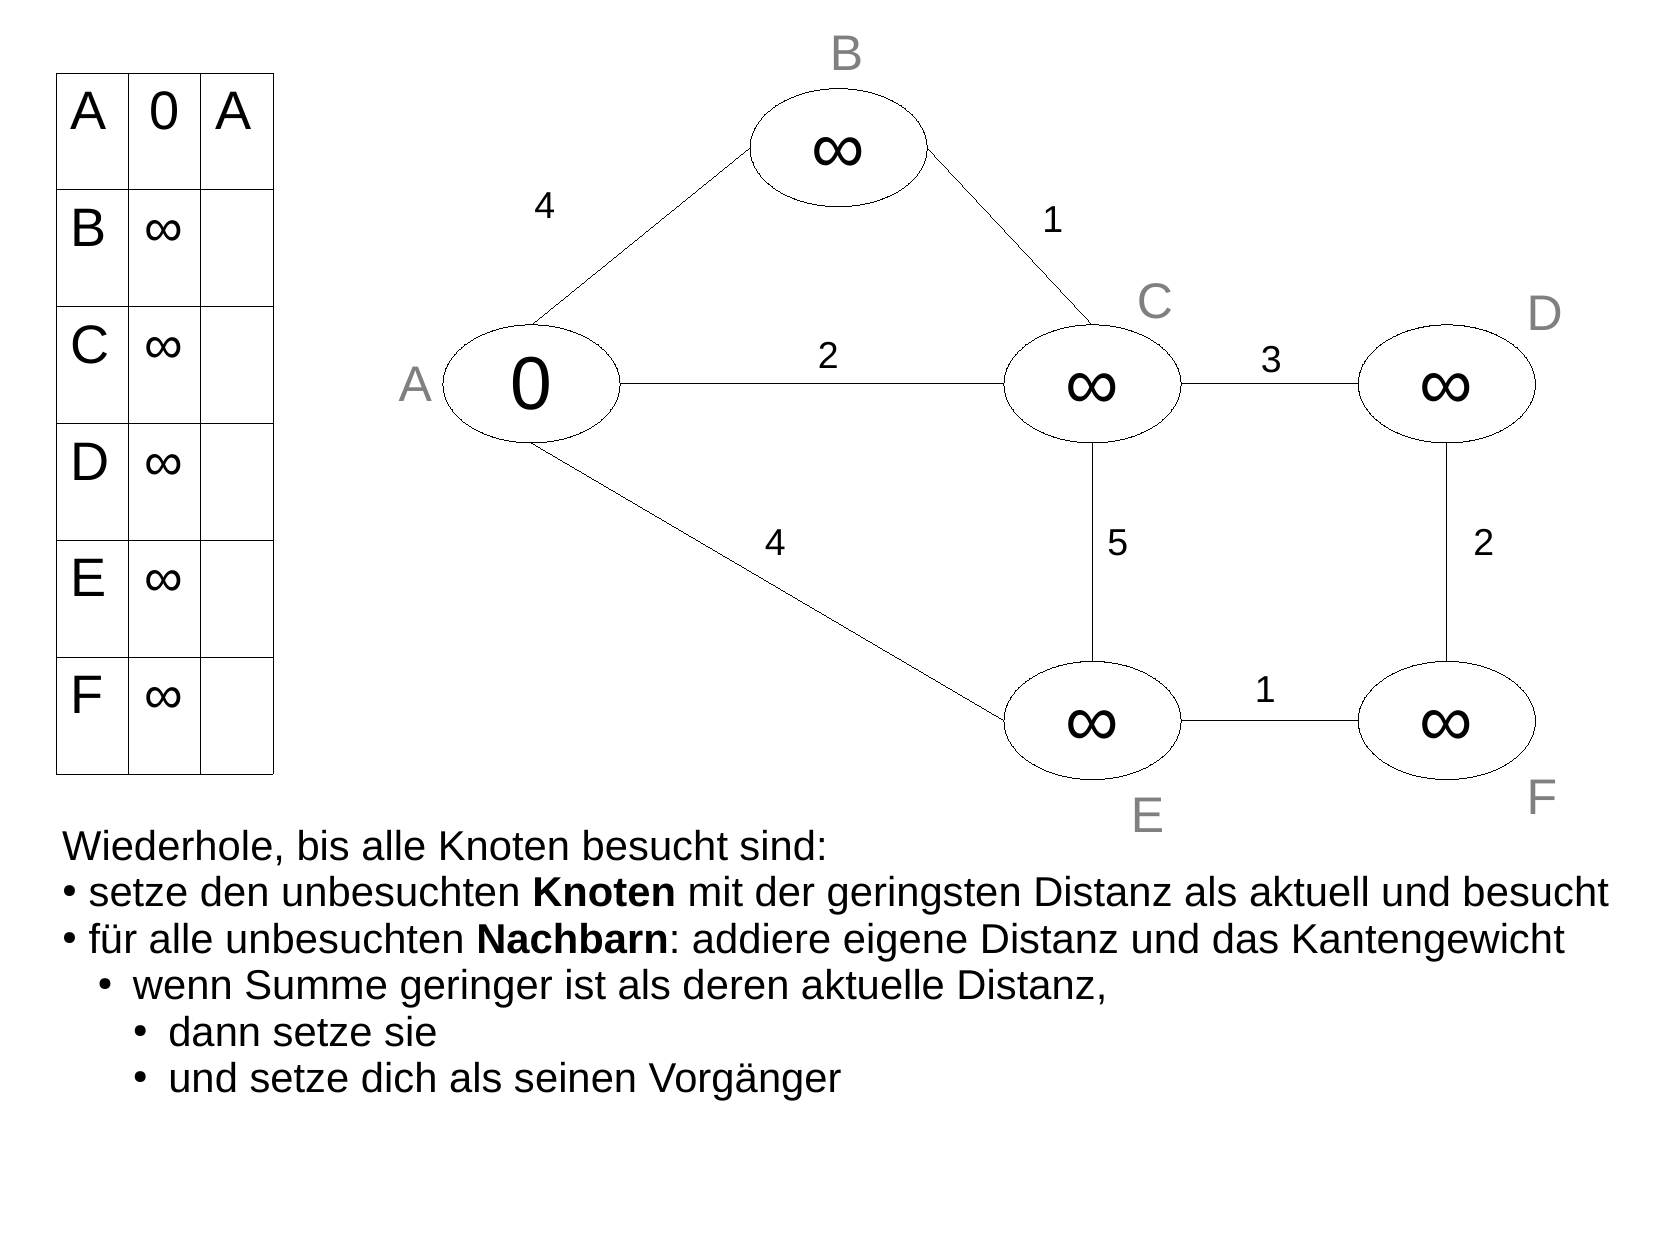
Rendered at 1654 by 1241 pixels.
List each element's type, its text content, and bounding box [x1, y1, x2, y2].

text_box 1 [1027, 191, 1087, 249]
table_cell E [57, 541, 128, 657]
table_cell ∞ [129, 658, 200, 774]
text_box D [1511, 277, 1601, 367]
table_cell F [57, 658, 128, 774]
text_box 5 [1092, 513, 1152, 573]
text_box 1 [1240, 661, 1300, 725]
text_box 4 [750, 513, 810, 571]
text_box B [814, 17, 904, 89]
table_header A [201, 74, 273, 189]
text_box ∞ [750, 89, 928, 207]
text_box C [1122, 265, 1211, 361]
text_box E [1116, 779, 1176, 815]
table_cell [201, 307, 273, 423]
table_cell [201, 190, 273, 306]
text_box ∞ [1003, 324, 1182, 443]
text_box ∞ [1358, 324, 1536, 443]
table_cell ∞ [129, 541, 200, 657]
table_cell [201, 424, 273, 540]
table_cell C [57, 307, 128, 423]
text_box 2 [803, 326, 863, 384]
table_cell [201, 658, 273, 774]
table_cell B [57, 190, 128, 306]
text_box A [383, 348, 473, 426]
text_box 2 [1458, 513, 1518, 585]
table_cell ∞ [129, 307, 200, 423]
table_header 0 [129, 74, 200, 189]
table_cell [201, 541, 273, 657]
text_box 4 [519, 177, 579, 235]
table_cell ∞ [129, 190, 200, 306]
table_cell ∞ [129, 424, 200, 540]
text_box 0 [461, 324, 621, 443]
text_box Wiederhole, bis alle Knoten besucht sind: setze den unbesuchten Knoten mit der geringsten Distanz als aktuell und besucht für alle unbesuchten Nachbarn: addiere eigene Distanz und das Kantengewicht wenn Summe geringer ist als deren aktuelle Distanz, dann setze sie und setze dich als seinen Vorgänger [47, 815, 1654, 1113]
text_box 3 [1246, 330, 1306, 390]
table_cell D [57, 424, 128, 540]
text_box ∞ [1358, 661, 1536, 780]
text_box ∞ [1003, 661, 1182, 780]
text_box F [1511, 761, 1601, 815]
table_header A [57, 74, 128, 189]
